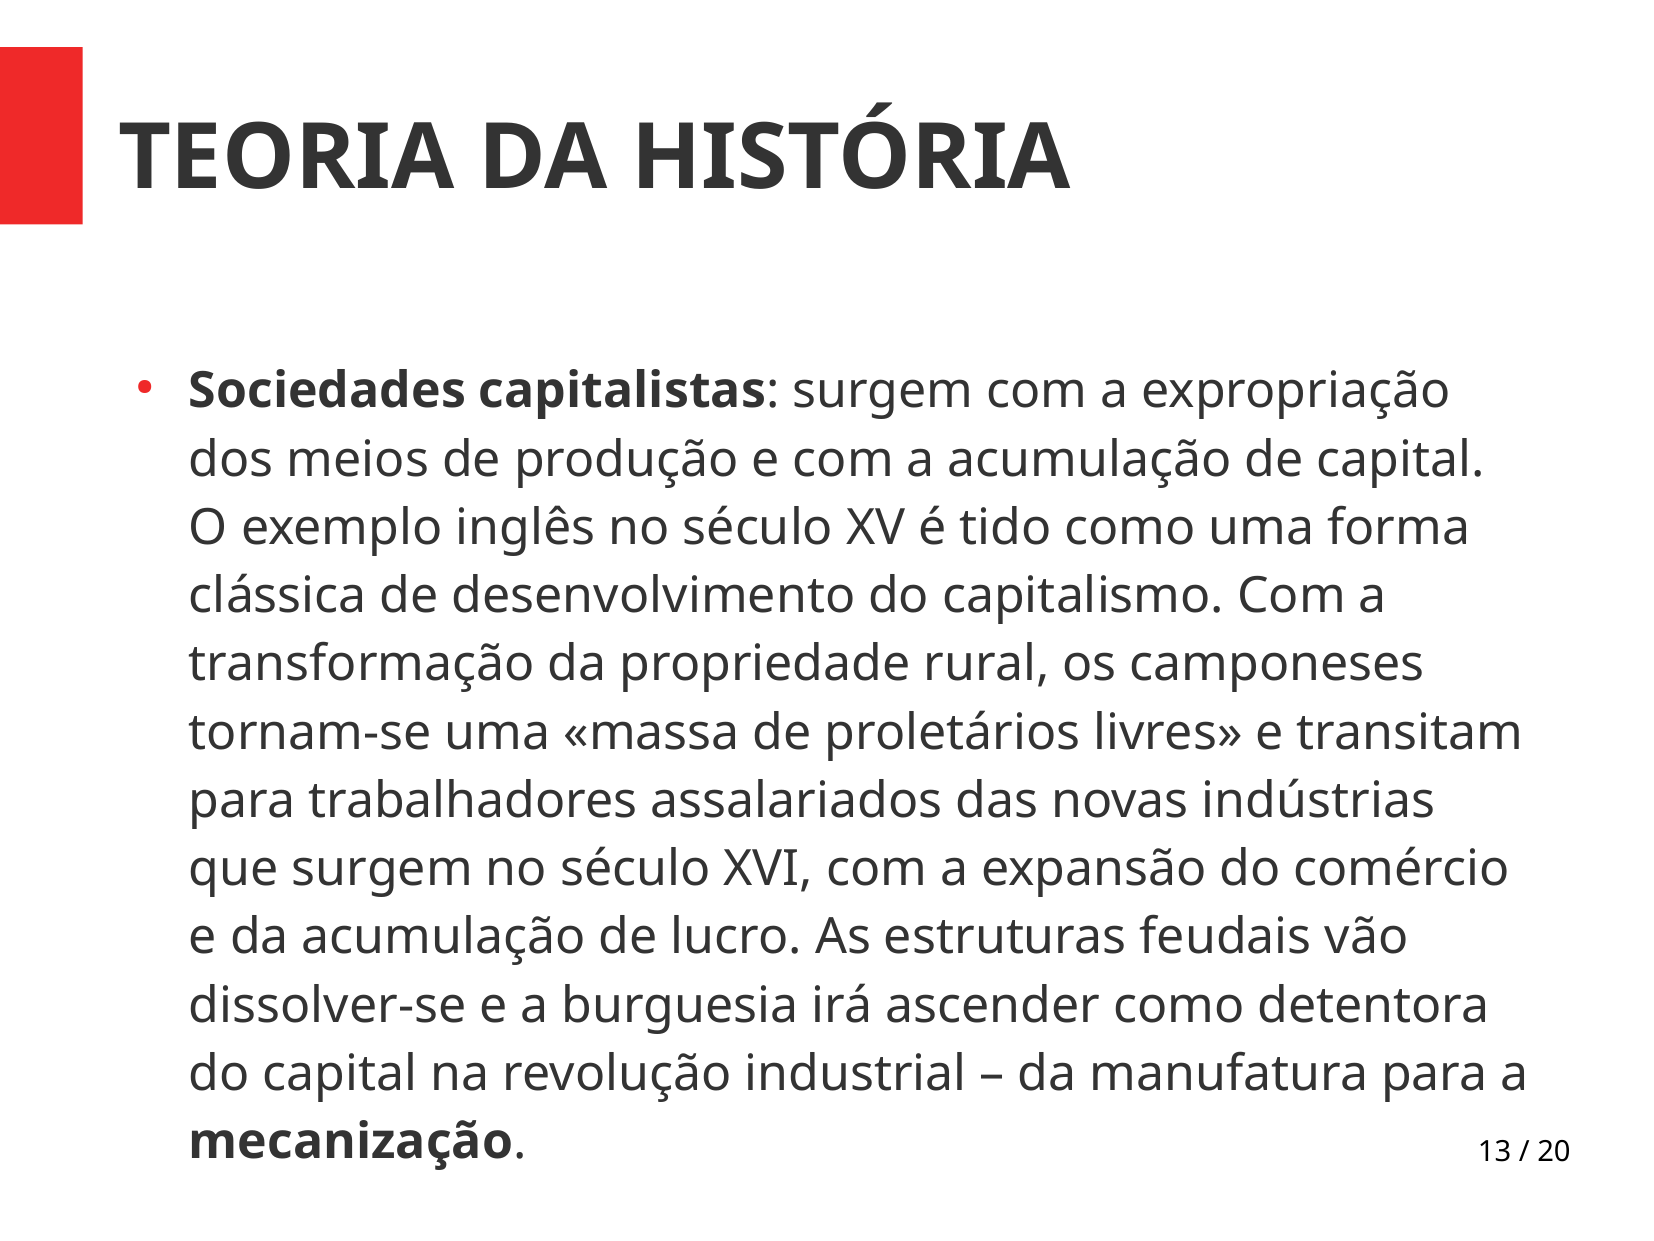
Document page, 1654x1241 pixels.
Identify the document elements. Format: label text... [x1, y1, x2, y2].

list Sociedades capitalistas: surgem com a expropriação dos meios de produção e com a acumulação de capital. O exemplo inglês no século XV é tido como uma forma clássica de desenvolvimento do capitalismo. Com a transformação da propriedade rural, os camponeses tornam-se uma «massa de proletários livres» e transitam para trabalhadores assalariados das novas indústrias que surgem no século XVI, com a expansão do comércio e da acumulação de lucro. As estruturas feudais vão dissolver-se e a burguesia irá ascender como detentora do capital na revolução industrial – da manufatura para a mecanização. [118, 354, 1536, 1074]
title TEORIA DA HISTÓRIA [118, 49, 1571, 257]
